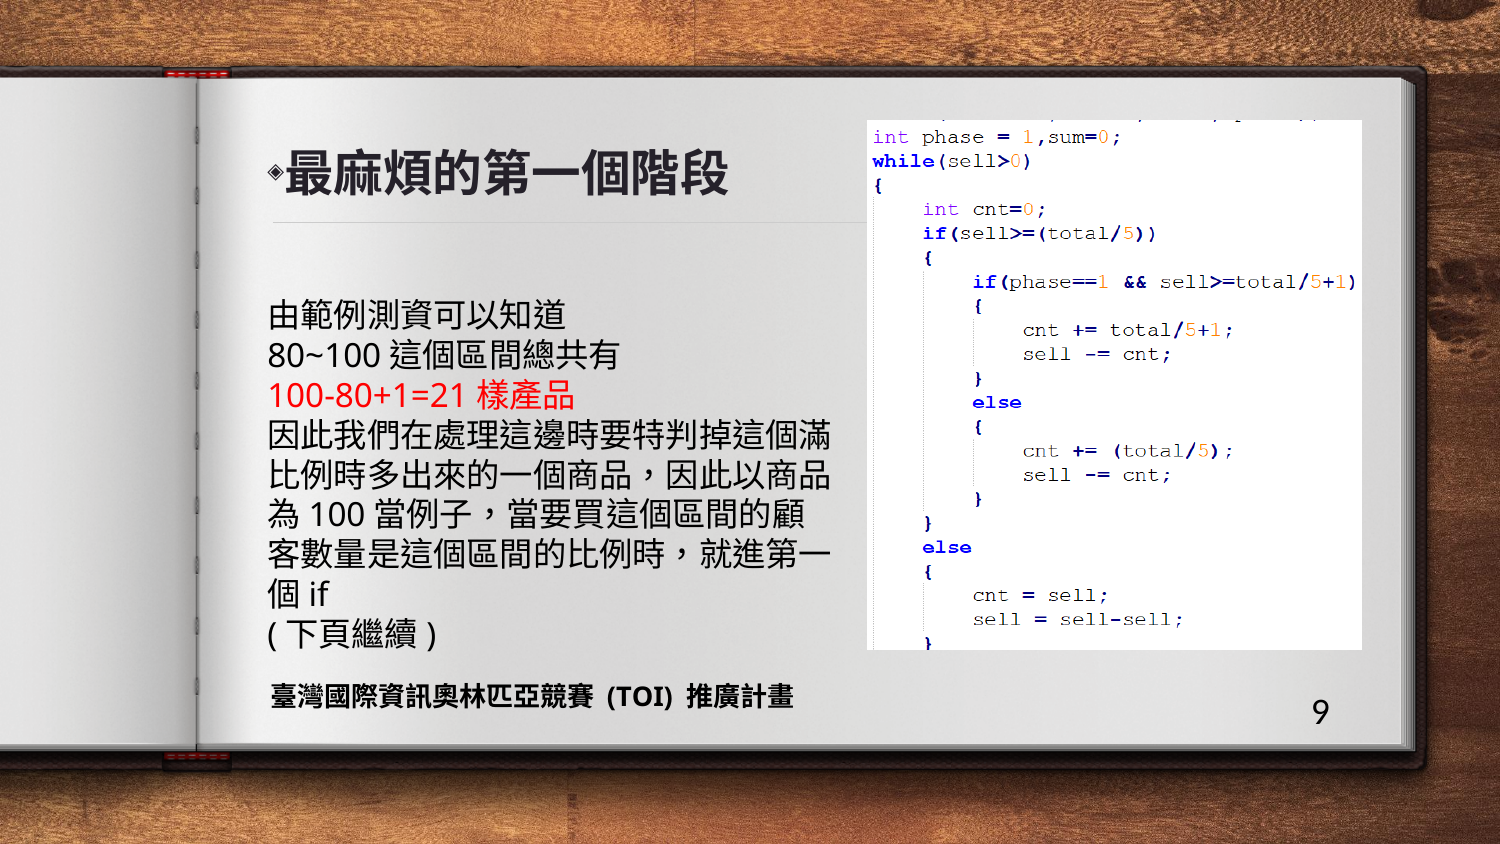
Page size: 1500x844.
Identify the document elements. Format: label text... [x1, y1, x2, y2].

text_box 由範例測資可以知道 80~100這個區間總共有 100-80+1=21樣產品 因此我們在處理這邊時要特判掉這個滿比例時多出來的一個商品，因此以商品為100當例子，當要買這個區間的顧客數量是這個區間的比例時，就進第一個if (下頁繼續) [252, 286, 850, 666]
text_box [1295, 672, 1386, 737]
list 最麻煩的第一個階段 [252, 126, 867, 216]
picture [867, 120, 1362, 650]
